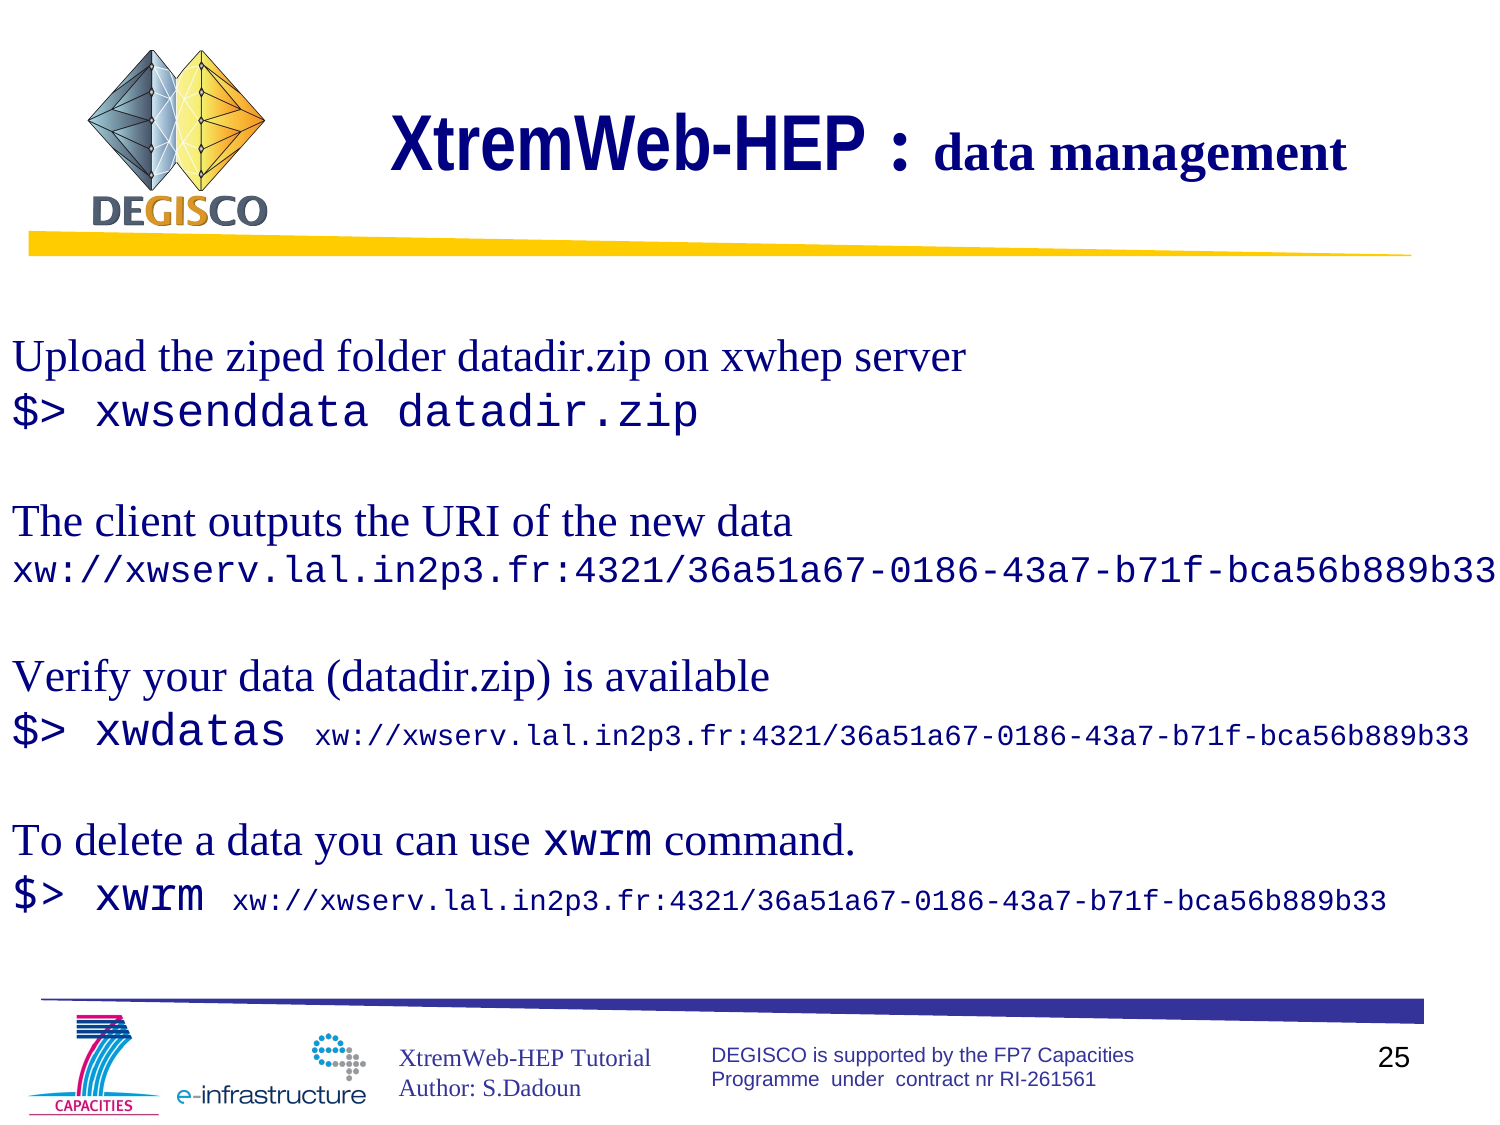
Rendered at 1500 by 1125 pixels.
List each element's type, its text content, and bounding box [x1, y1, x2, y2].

subtitle Upload the ziped folder datadir.zip on xwhep server $> xwsenddata datadir.zip The client outputs the URI of the new data xw://xwserv.lal.in2p3.fr:4321/36a51a67-0186-43a7-b71f-bca56b889b33 Verify your data (datadir.zip) is available $> xwdatas xw://xwserv.lal.in2p3.fr:4321/36a51a67-0186-43a7-b71f-bca56b889b33 To delete a data you can use xwrm command. $> xwrm xw://xwserv.lal.in2p3.fr:4321/36a51a67-0186-43a7-b71f-bca56b889b33 [11, 278, 1500, 1022]
picture [177, 1033, 366, 1104]
picture [317, 1038, 340, 1049]
title XtremWeb-HEP : data management [260, 56, 1479, 221]
picture [65, 44, 287, 226]
picture [22, 1022, 165, 1124]
